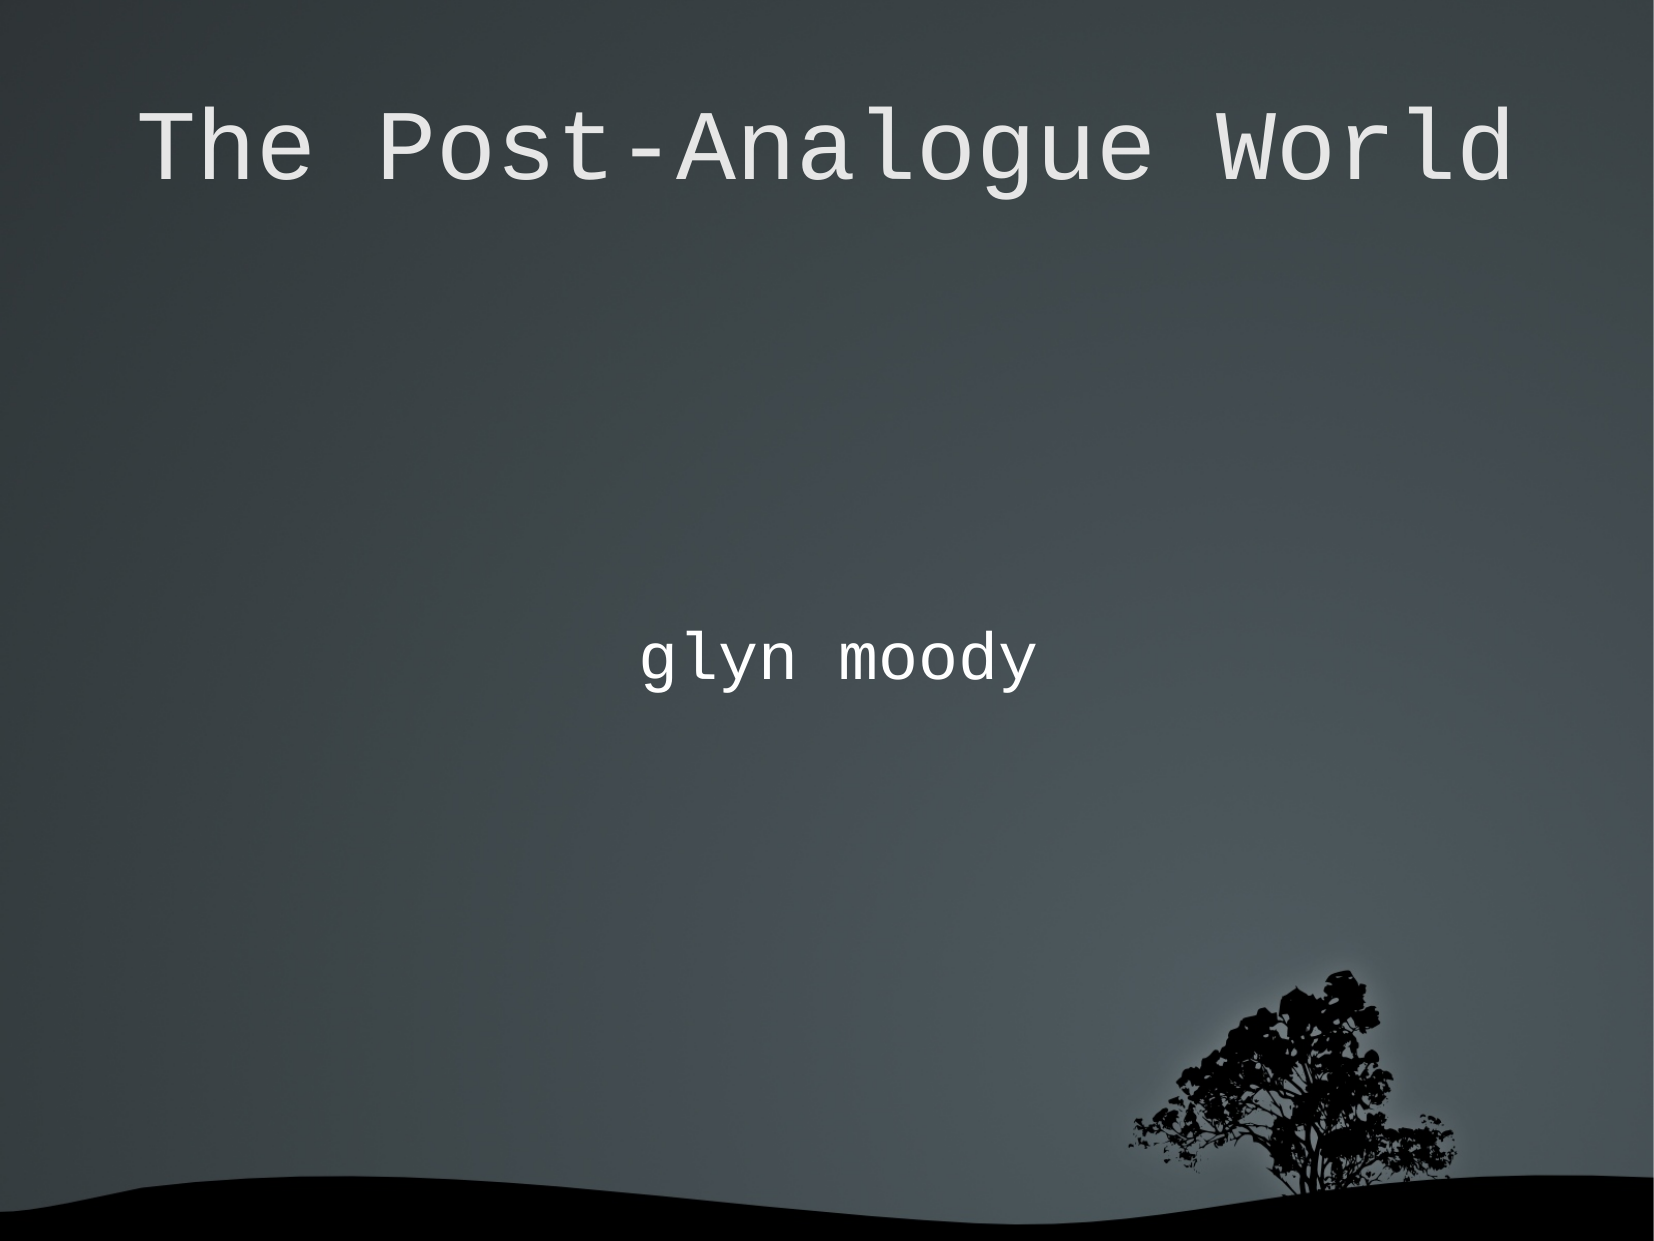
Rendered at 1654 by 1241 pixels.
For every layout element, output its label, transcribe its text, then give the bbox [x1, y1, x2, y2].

picture [0, 0, 1654, 1241]
title The Post-Analogue World [82, 49, 1571, 257]
text_box glyn moody [82, 290, 1571, 1109]
